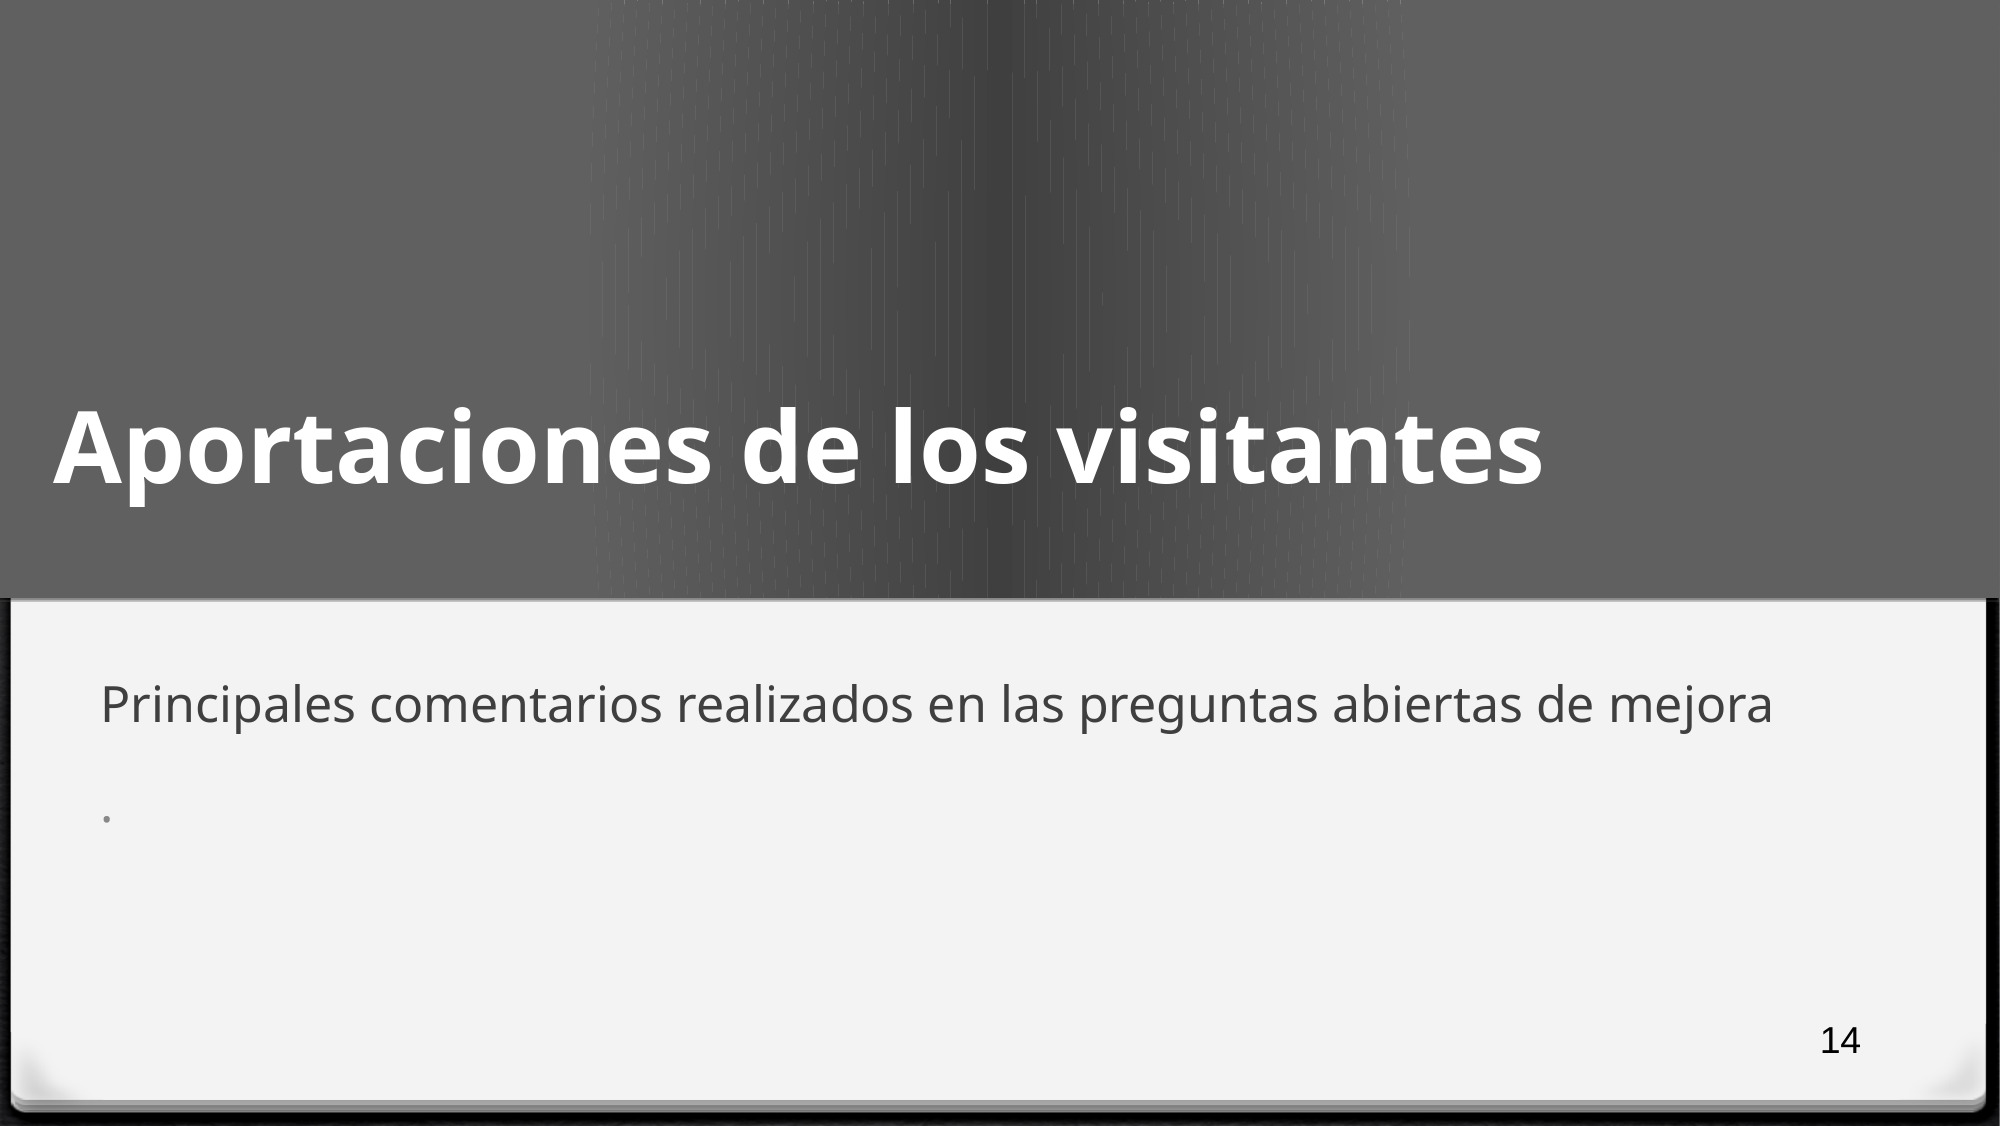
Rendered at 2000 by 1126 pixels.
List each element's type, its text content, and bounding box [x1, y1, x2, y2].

picture [0, 598, 2000, 1126]
text_box [0, 0, 2000, 598]
text_box Principales comentarios realizados en las preguntas abiertas de mejora . [72, 617, 1927, 857]
text_box <number> [1412, 1008, 1880, 1069]
text_box Aportaciones de los visitantes [53, 327, 1697, 560]
